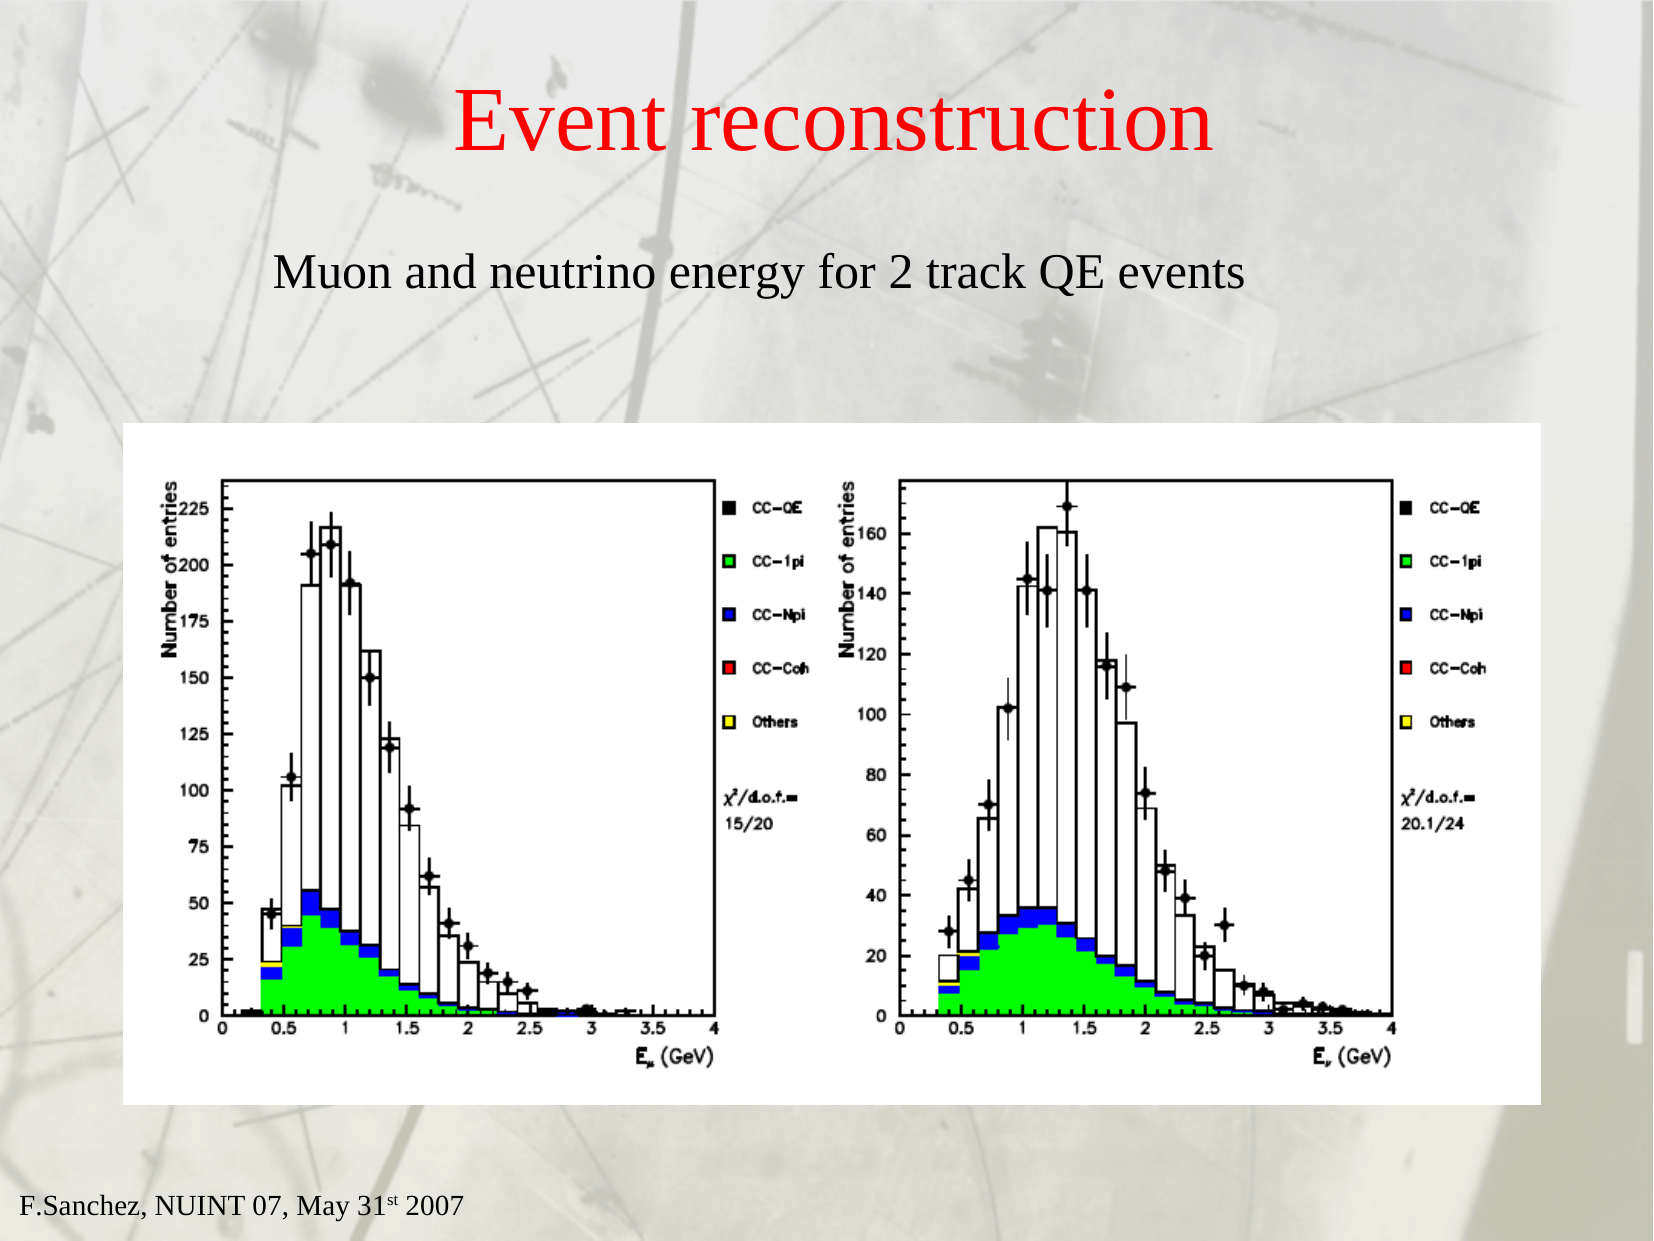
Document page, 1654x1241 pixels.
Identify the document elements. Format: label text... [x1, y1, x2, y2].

title Event reconstruction [91, 15, 1579, 223]
picture [0, 0, 1654, 1241]
text_box Muon and neutrino energy for 2 track QE events [272, 244, 1421, 301]
